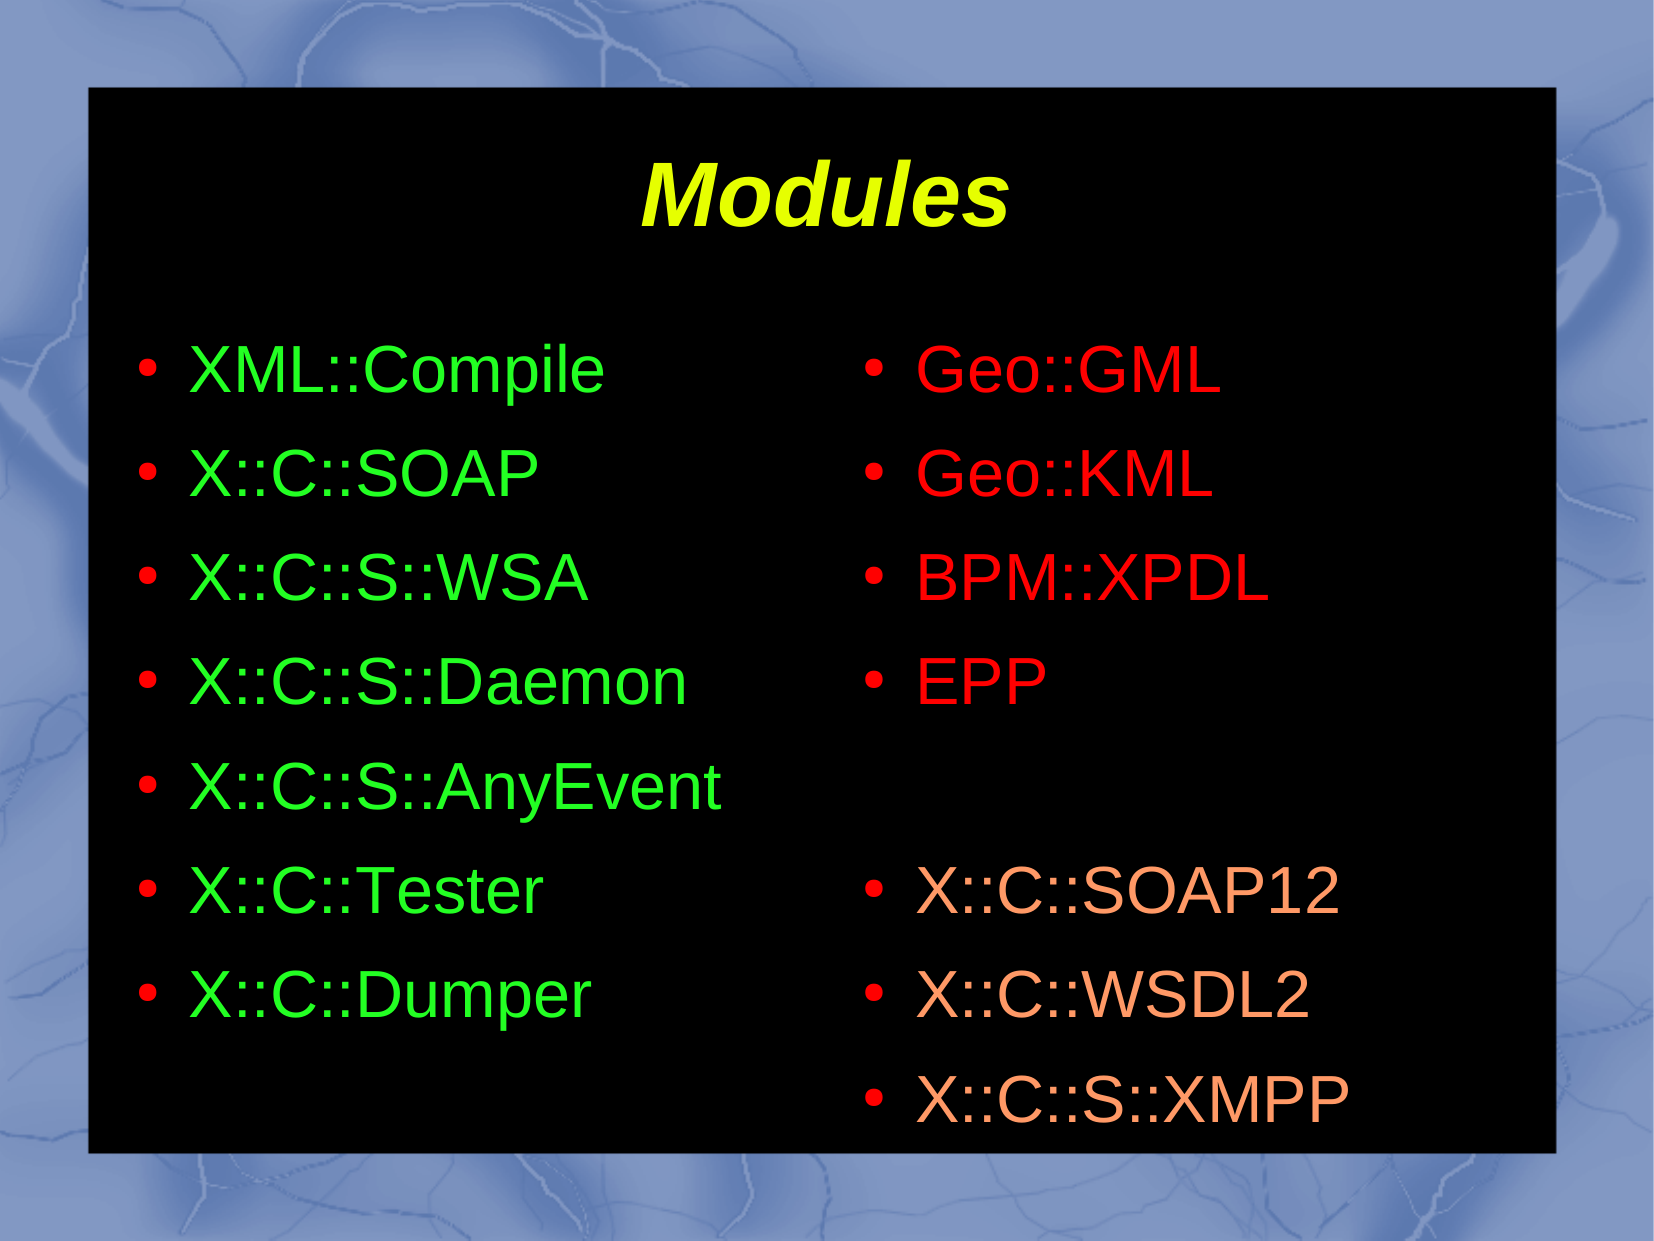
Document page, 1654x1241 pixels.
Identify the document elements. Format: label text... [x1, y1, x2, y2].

title Modules [118, 90, 1536, 298]
list Geo::GML Geo::KML BPM::XPDL EPP X::C::SOAP12 X::C::WSDL2 X::C::S::XMPP [844, 331, 1536, 1137]
picture [0, 0, 1654, 1241]
list XML::Compile X::C::SOAP X::C::S::WSA X::C::S::Daemon X::C::S::AnyEvent X::C::Tester X::C::Dumper [118, 331, 810, 1151]
